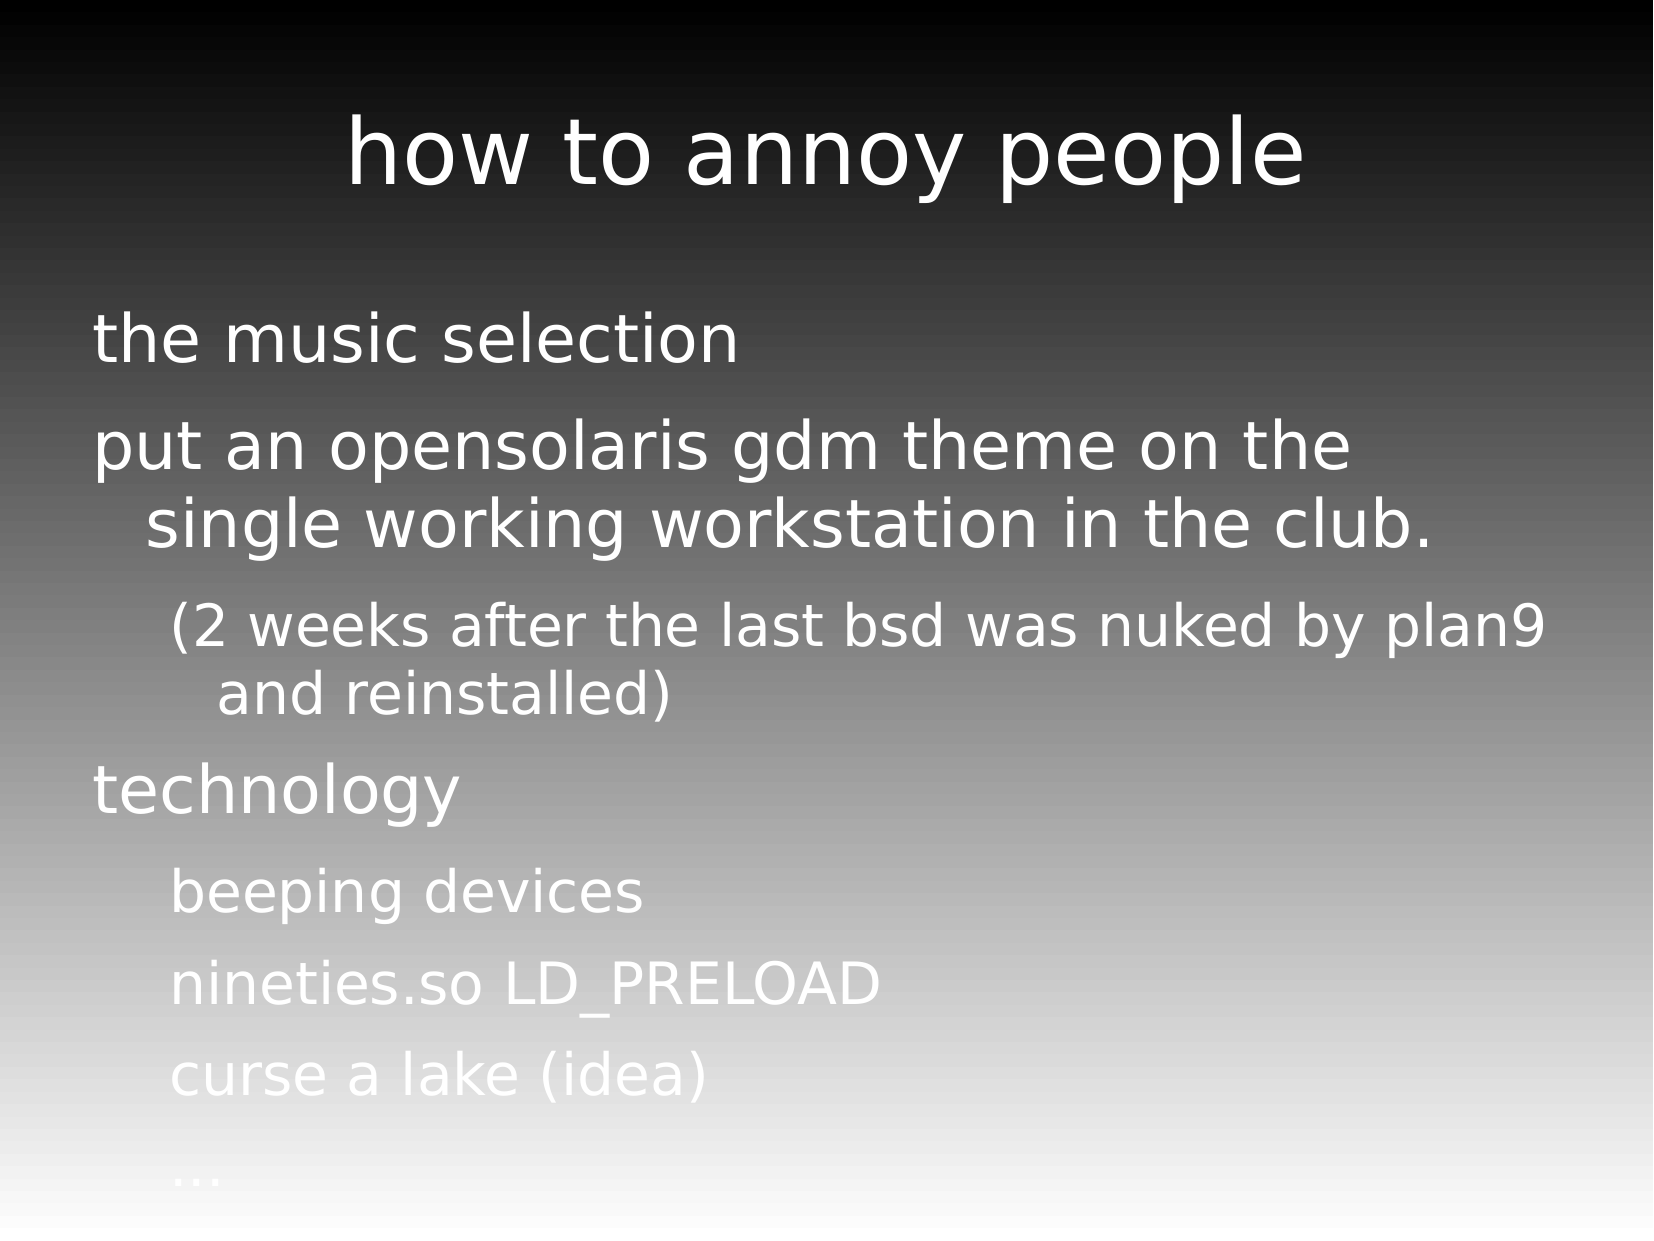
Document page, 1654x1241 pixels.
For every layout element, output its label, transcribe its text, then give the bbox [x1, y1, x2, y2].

list the music selection put an opensolaris gdm theme on the single working workstation in the club. (2 weeks after the last bsd was nuked by plan9 and reinstalled) technology beeping devices nineties.so LD_PRELOAD curse a lake (idea) ... [74, 300, 1563, 1201]
title how to annoy people [82, 49, 1571, 257]
